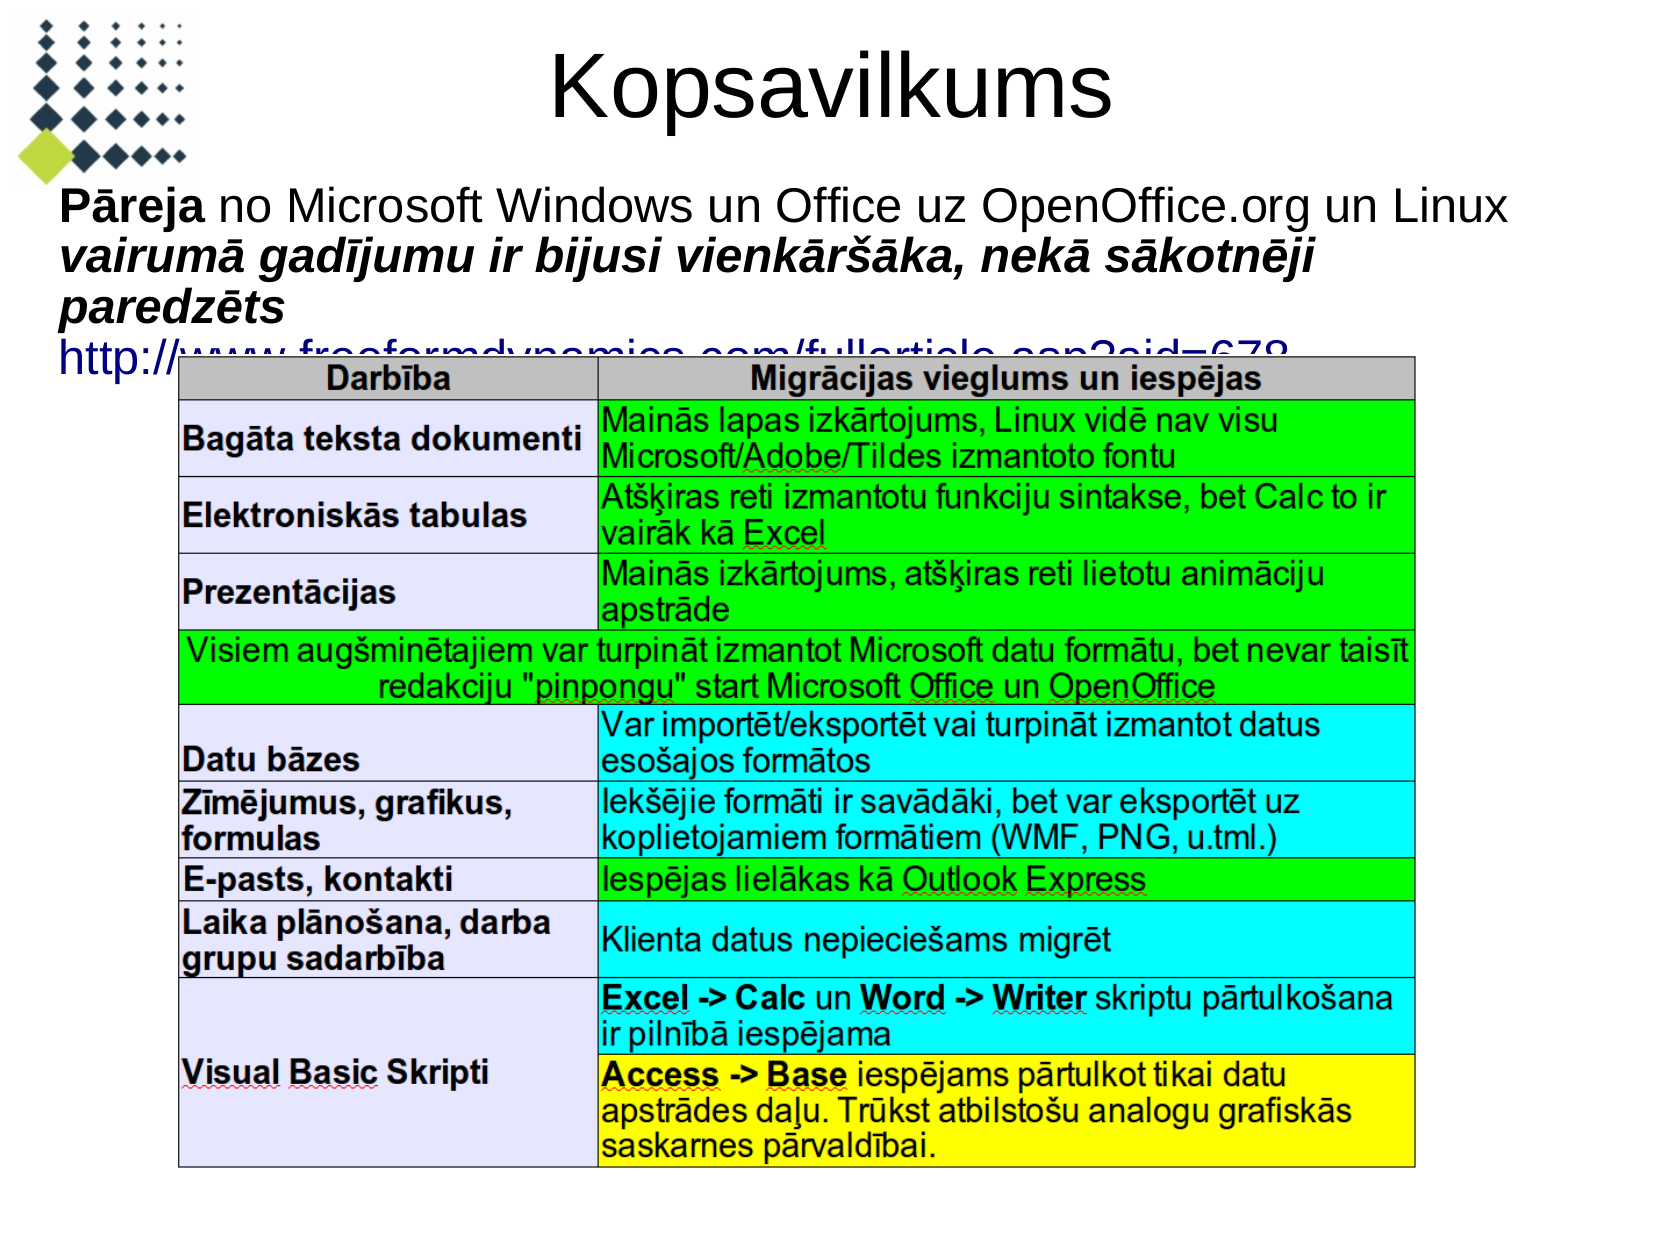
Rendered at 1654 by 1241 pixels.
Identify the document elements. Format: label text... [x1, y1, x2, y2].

picture [12, 12, 196, 189]
picture [177, 354, 1418, 1170]
title Kopsavilkums [88, 29, 1576, 148]
list Pāreja no Microsoft Windows un Office uz OpenOffice.org un Linux vairumā gadījumu ir bijusi vienkāršāka, nekā sākotnēji paredzēts http://www.freeformdynamics.com/fullarticle.asp?aid=678 [59, 177, 1548, 414]
